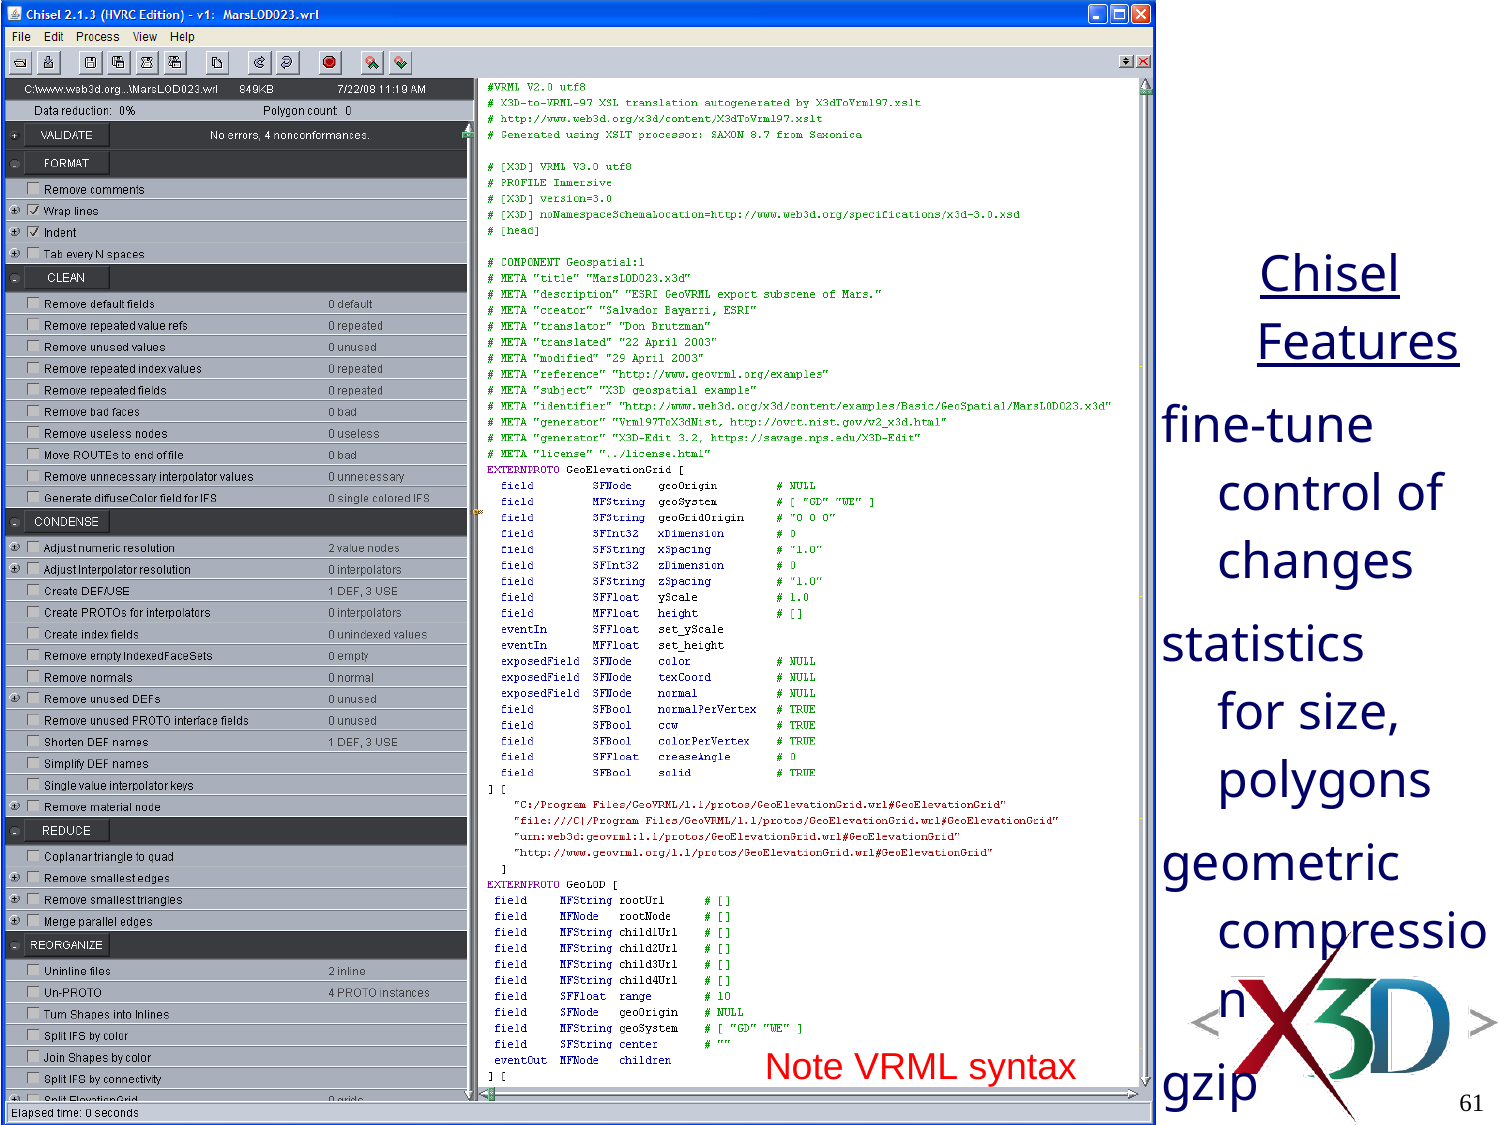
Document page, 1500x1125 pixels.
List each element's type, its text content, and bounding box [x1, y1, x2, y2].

text_box Note VRML syntax [750, 1038, 1092, 1096]
list Chisel Features fine-tune control of changes statistics for size, polygons geometric compression gzip compression [1161, 237, 1499, 986]
picture [1187, 926, 1500, 1125]
picture [1, 0, 1156, 1125]
